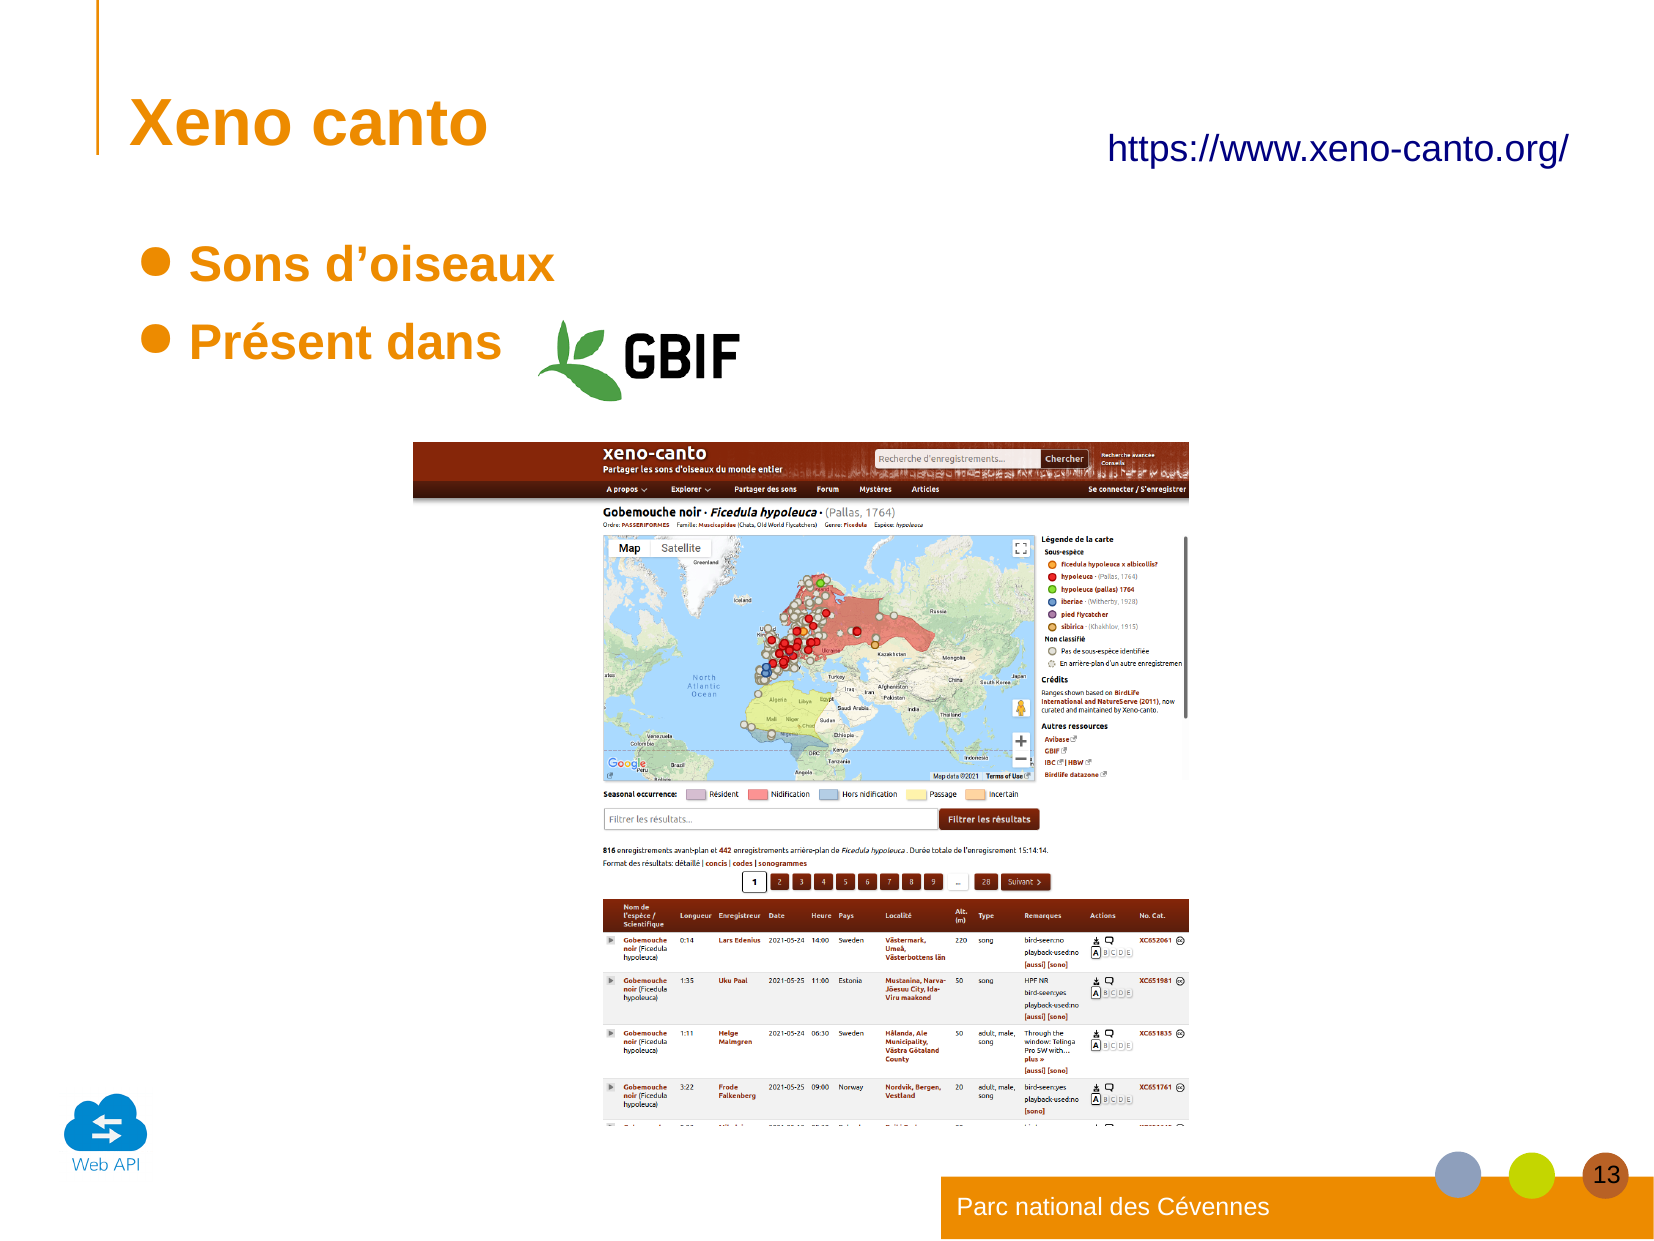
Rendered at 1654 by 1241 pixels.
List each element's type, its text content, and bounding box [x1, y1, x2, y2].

list Sons d’oiseaux Présent dans [118, 236, 1625, 956]
text_box https://www.xeno-canto.org/ [1092, 120, 1585, 178]
picture [413, 442, 1189, 1126]
picture [507, 295, 768, 425]
title Xeno canto [129, 11, 1619, 160]
picture [59, 1087, 153, 1182]
